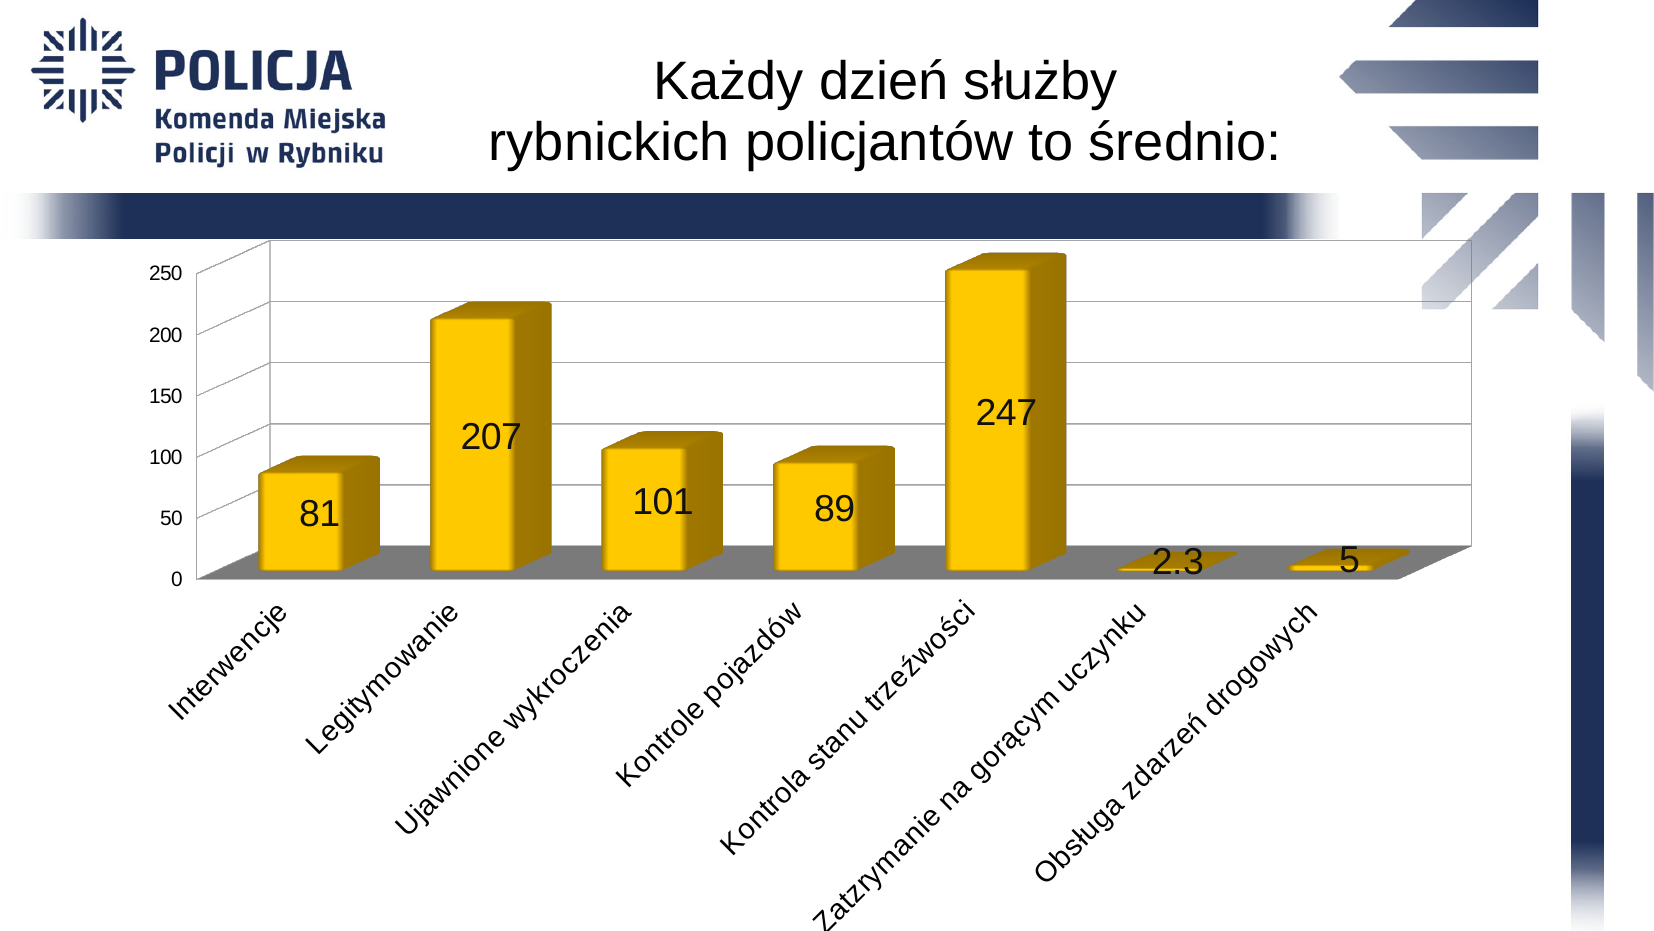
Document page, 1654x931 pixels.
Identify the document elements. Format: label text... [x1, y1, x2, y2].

title Każdy dzień służby rybnickich policjantów to średnio: [141, 33, 1630, 188]
picture [0, 0, 1654, 931]
chart [9, 188, 1651, 931]
